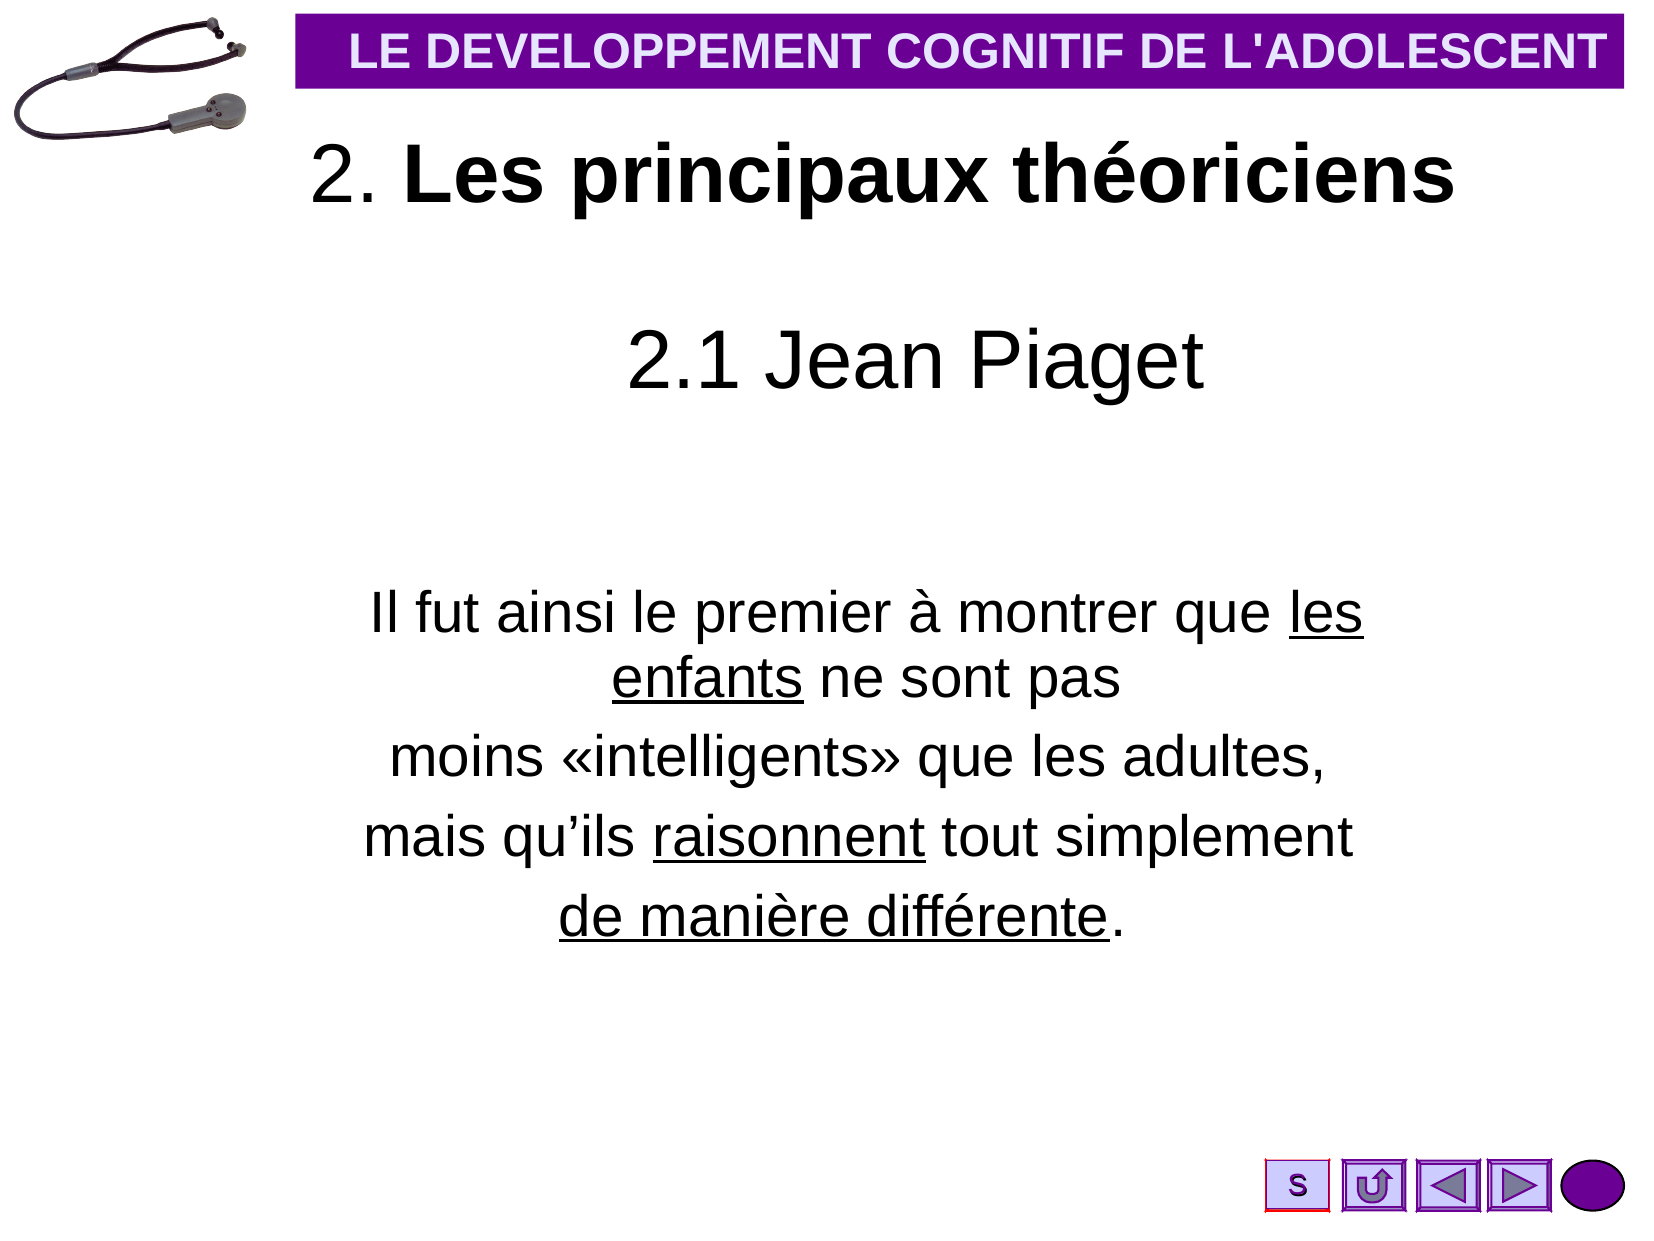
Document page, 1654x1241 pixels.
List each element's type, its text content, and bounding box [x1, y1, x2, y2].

text_box 2. Les principaux théoriciens 2.1 Jean Piaget [295, 119, 1536, 507]
text_box [1561, 1160, 1625, 1211]
text_box LE DEVELOPPEMENT COGNITIF DE L'ADOLESCENT [295, 13, 1625, 89]
picture [8, 8, 260, 153]
list Il fut ainsi le premier à montrer que les enfants ne sont pas moins «intelligents» que les adultes, mais qu’ils raisonnent tout simplement de manière différente. [201, 572, 1477, 955]
